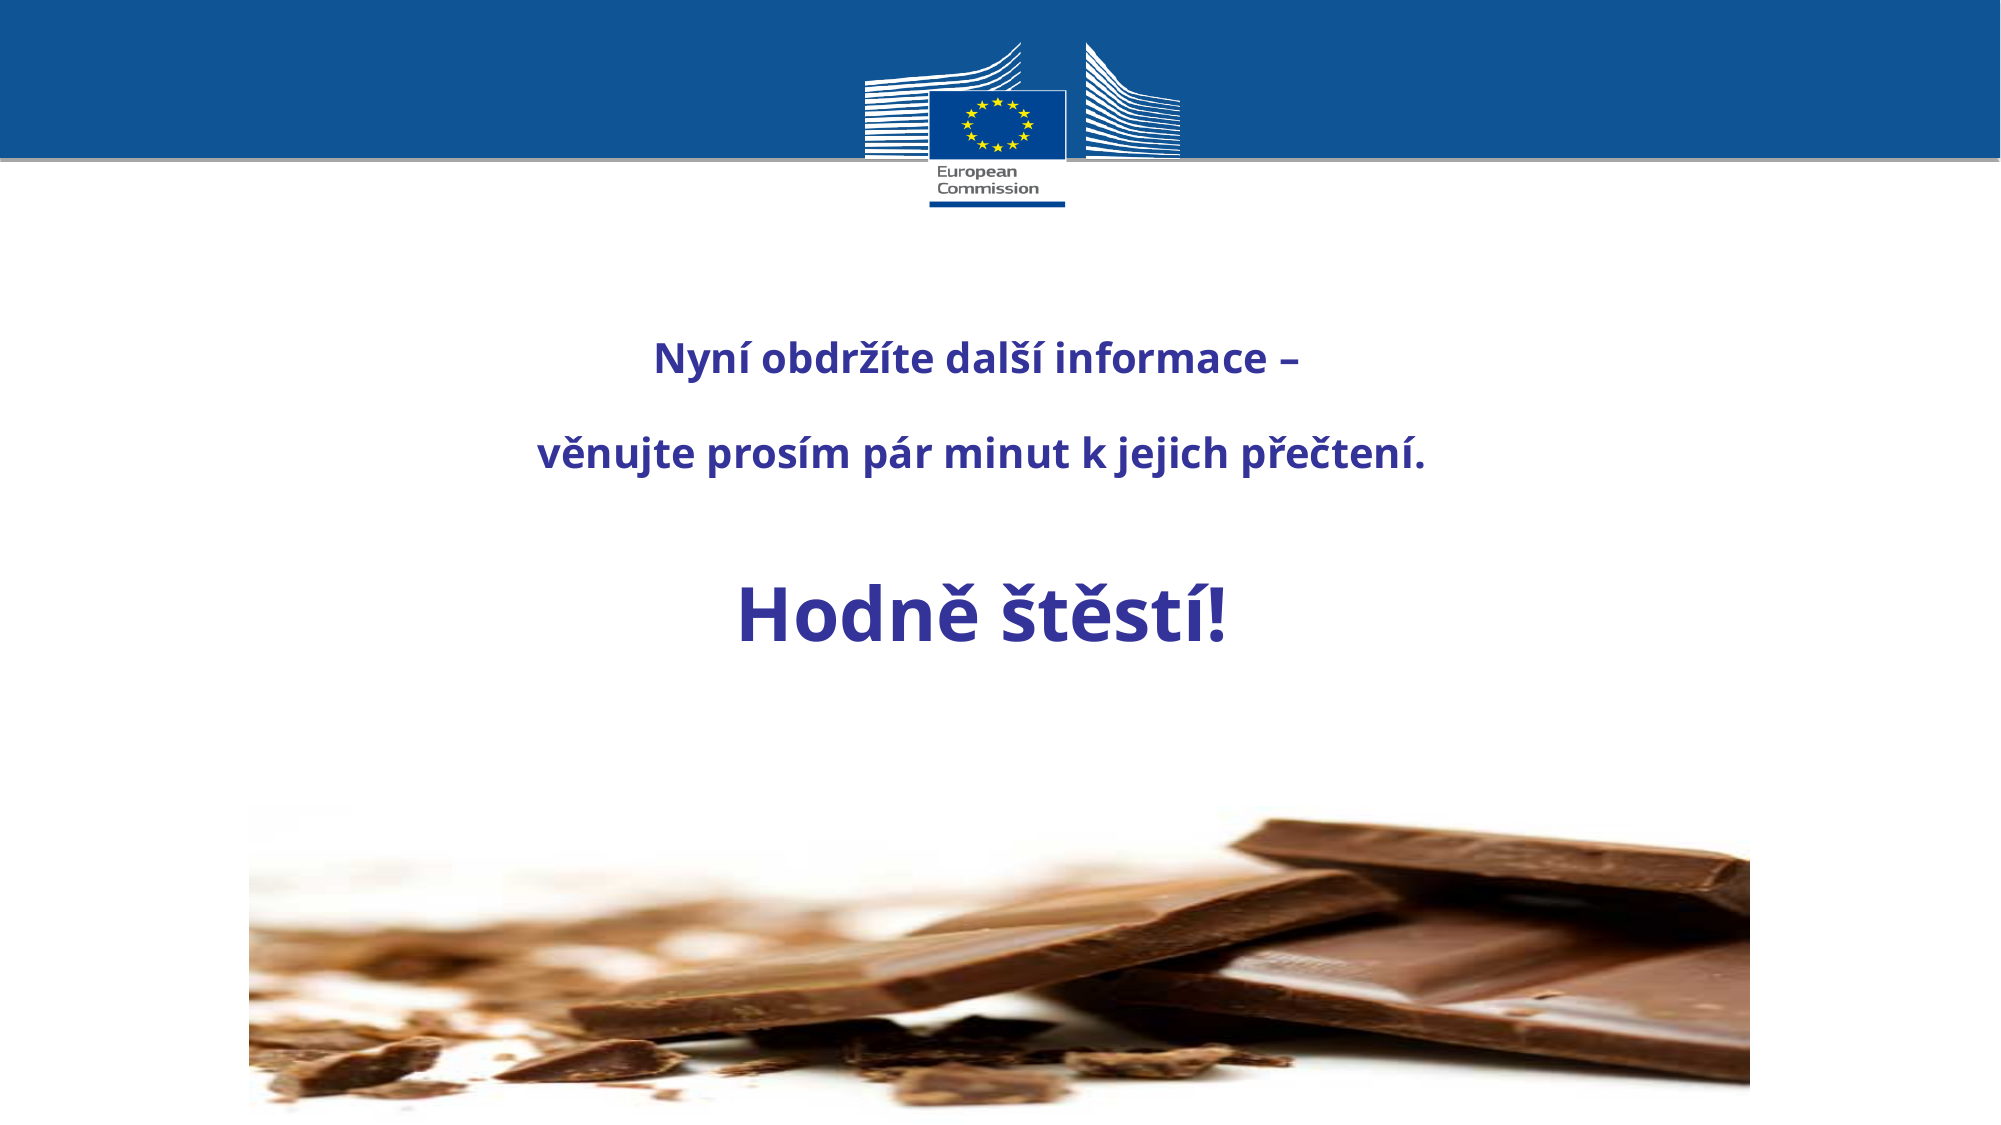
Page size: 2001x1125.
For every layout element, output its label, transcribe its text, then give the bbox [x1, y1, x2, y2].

text_box Nyní obdržíte další informace – věnujte prosím pár minut k jejich přečtení. Hodně štěstí! [255, 242, 1650, 806]
picture [249, 806, 1750, 1125]
